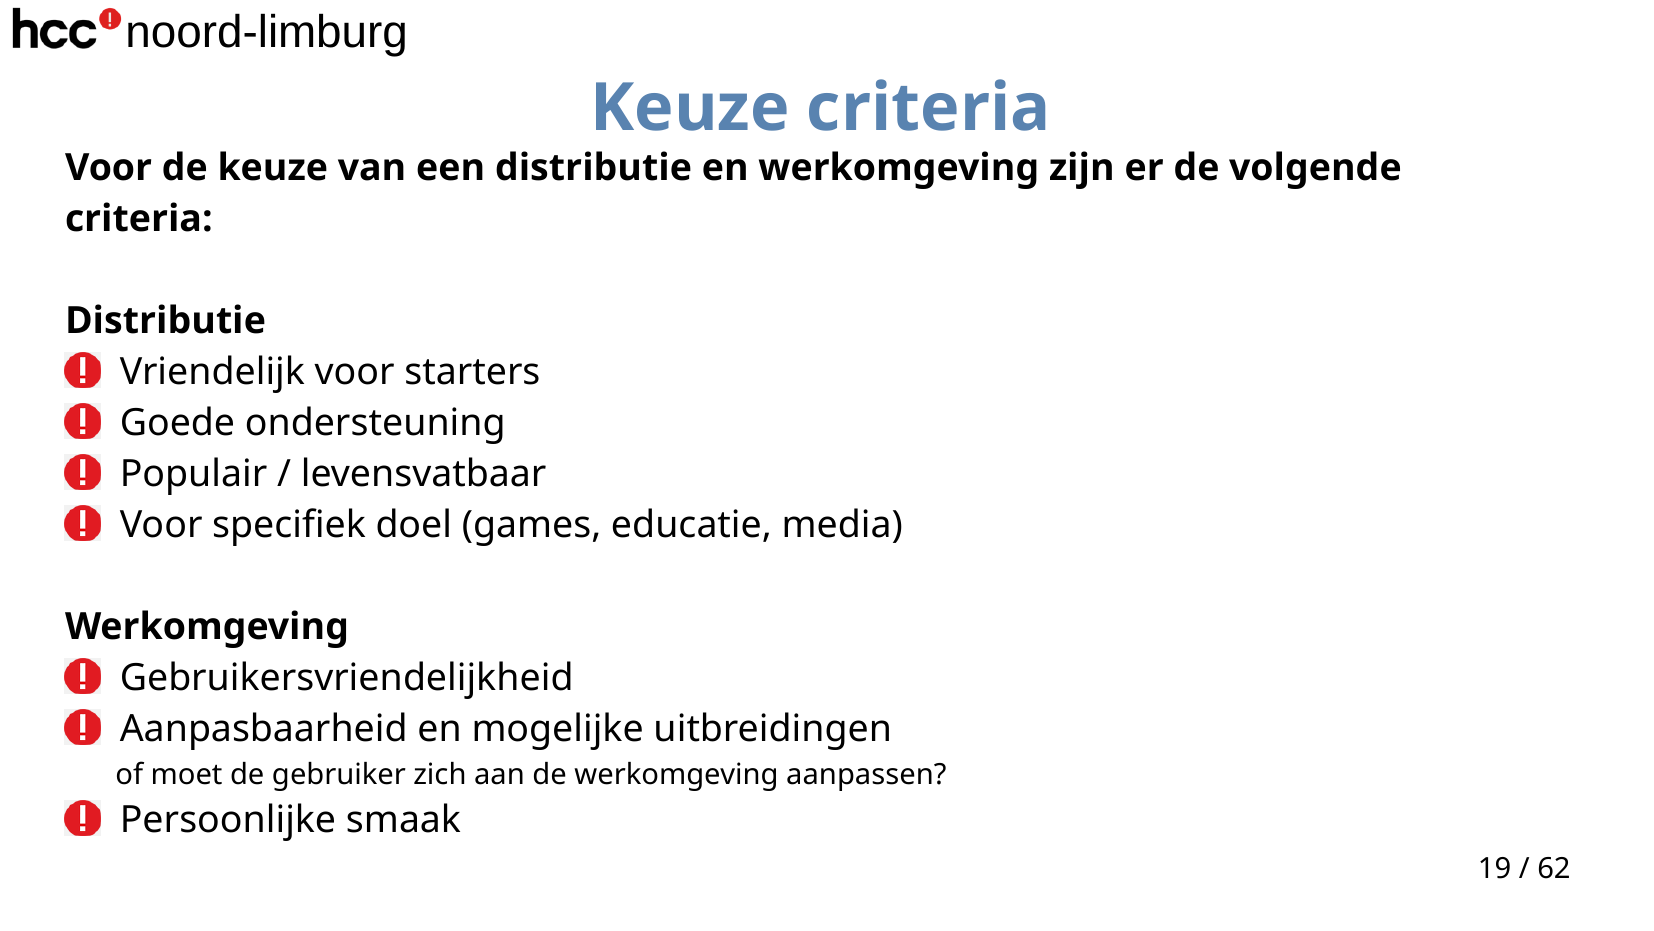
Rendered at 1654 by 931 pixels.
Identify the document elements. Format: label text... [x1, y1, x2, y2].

title Keuze criteria [118, 59, 1524, 140]
subtitle Voor de keuze van een distributie en werkomgeving zijn er de volgende criteria: Distributie Vriendelijk voor starters Goede ondersteuning Populair / levensvatbaar Voor specifiek doel (games, educatie, media) Werkomgeving Gebruikersvriendelijkheid Aanpasbaarheid en mogelijke uitbreidingen of moet de gebruiker zich aan de werkomgeving aanpassen? Persoonlijke smaak [64, 140, 1536, 844]
picture [11, 6, 122, 50]
